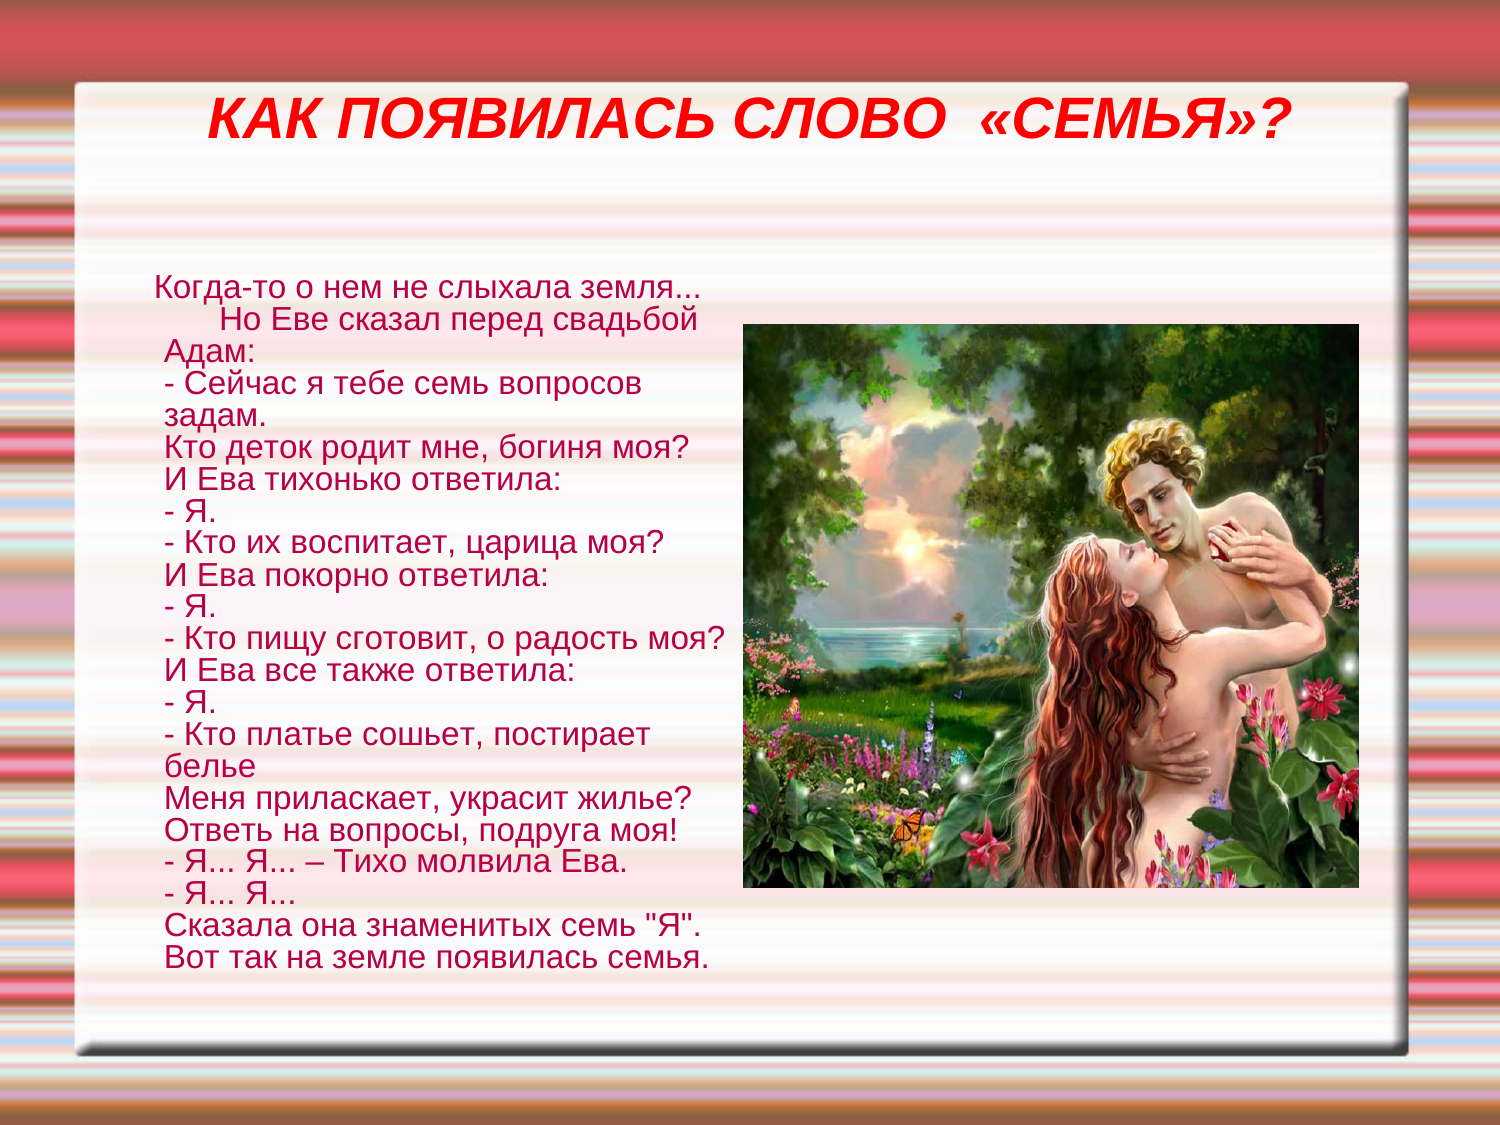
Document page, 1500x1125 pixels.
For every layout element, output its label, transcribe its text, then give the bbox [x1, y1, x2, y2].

list Когда-то о нем не слыхала земля... Но Еве сказал перед свадьбой Адам: - Сейчас я тебе семь вопросов задам. Кто деток родит мне, богиня моя? И Ева тихонько ответила: - Я. - Кто их воспитает, царица моя? И Ева покорно ответила: - Я. - Кто пищу сготовит, о радость моя? И Ева все также ответила: - Я. - Кто платье сошьет, постирает белье Меня приласкает, украсит жилье? Ответь на вопросы, подруга моя! - Я... Я... – Тихо молвила Ева. - Я... Я... Сказала она знаменитых семь "Я". Вот так на земле появилась семья. [92, 265, 768, 1069]
picture [0, 0, 1500, 1125]
title КАК ПОЯВИЛАСЬ СЛОВО «СЕМЬЯ»? [75, 45, 1426, 185]
